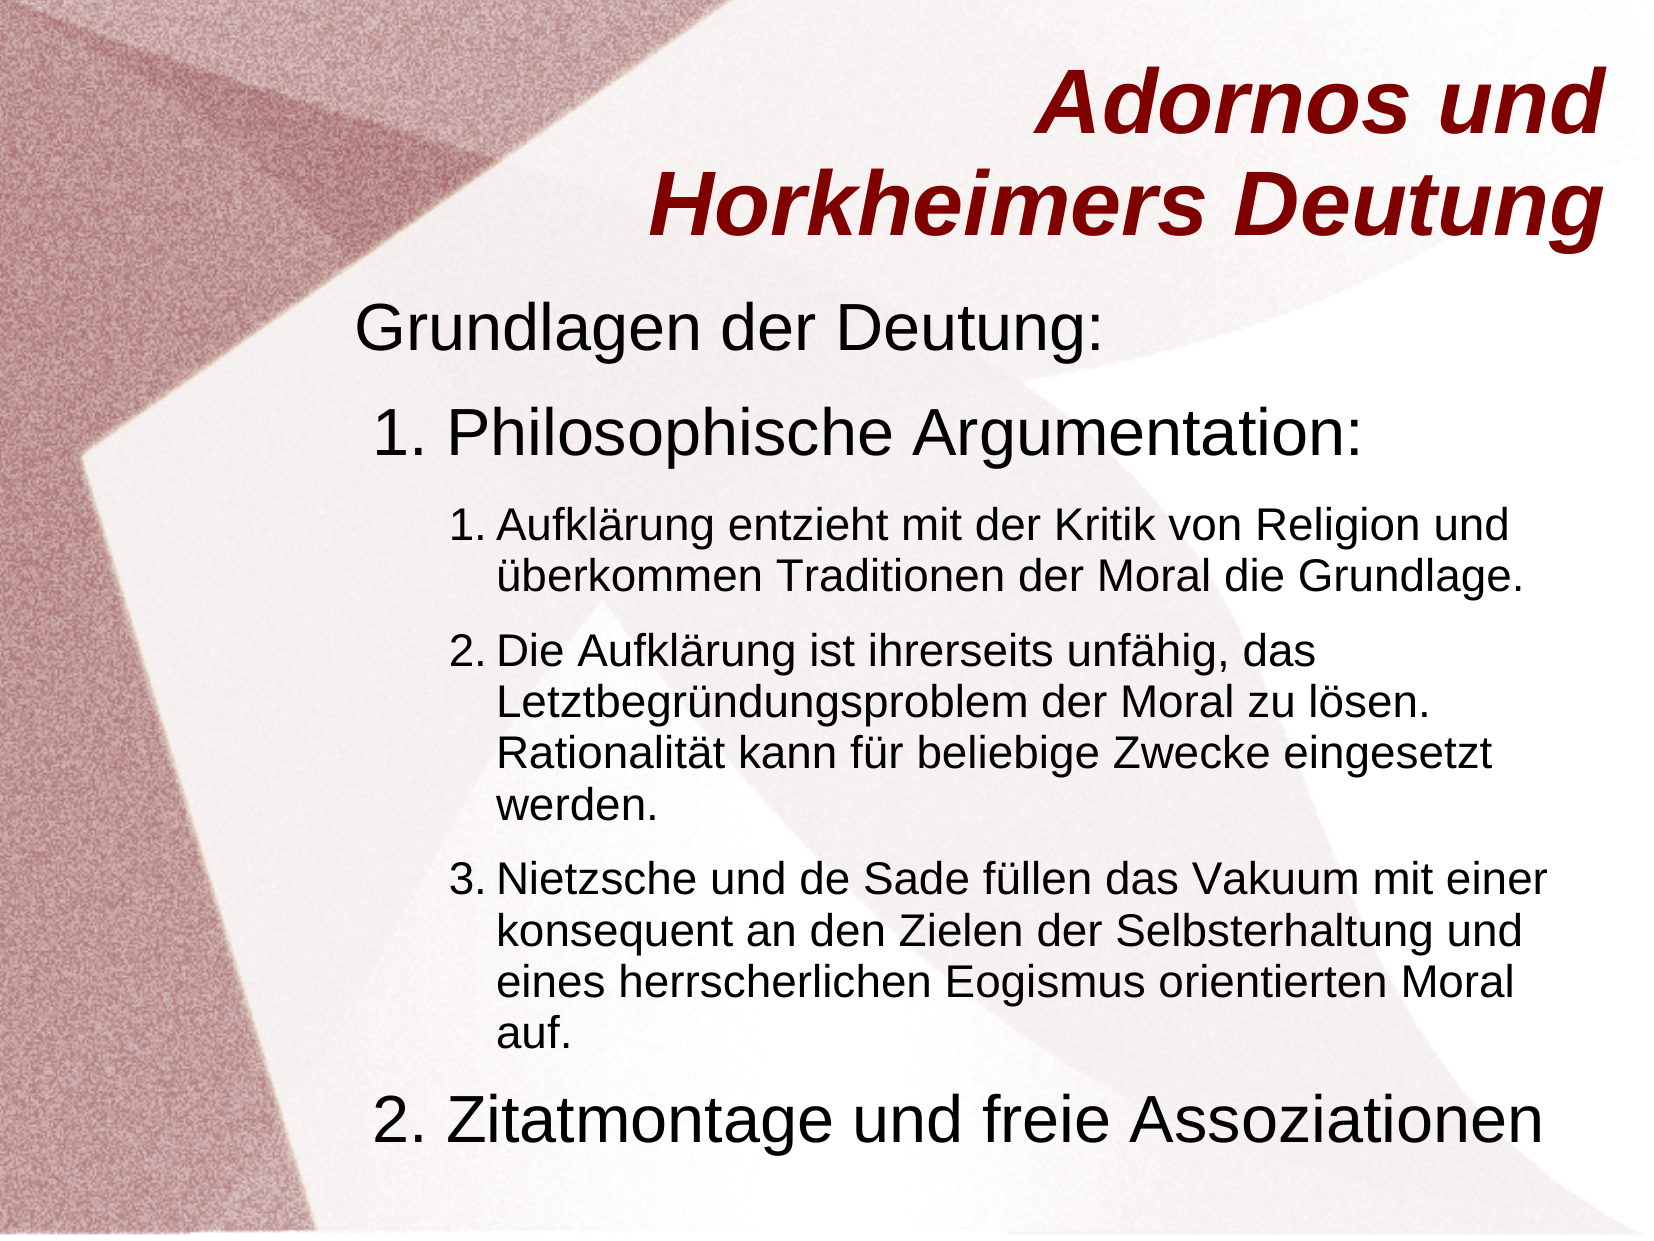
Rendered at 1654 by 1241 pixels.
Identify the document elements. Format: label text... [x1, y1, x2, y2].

title Adornos und Horkheimers Deutung [596, 50, 1607, 256]
list Grundlagen der Deutung: Philosophische Argumentation: Aufklärung entzieht mit der Kritik von Religion und überkommen Traditionen der Moral die Grundlage. Die Aufklärung ist ihrerseits unfähig, das Letztbegründungsproblem der Moral zu lösen. Rationalität kann für beliebige Zwecke eingesetzt werden. Nietzsche und de Sade füllen das Vakuum mit einer konsequent an den Zielen der Selbsterhaltung und eines herrscherlichen Eogismus orientierten Moral auf. Zitatmontage und freie Assoziationen [354, 290, 1601, 1158]
picture [0, 0, 1654, 1241]
